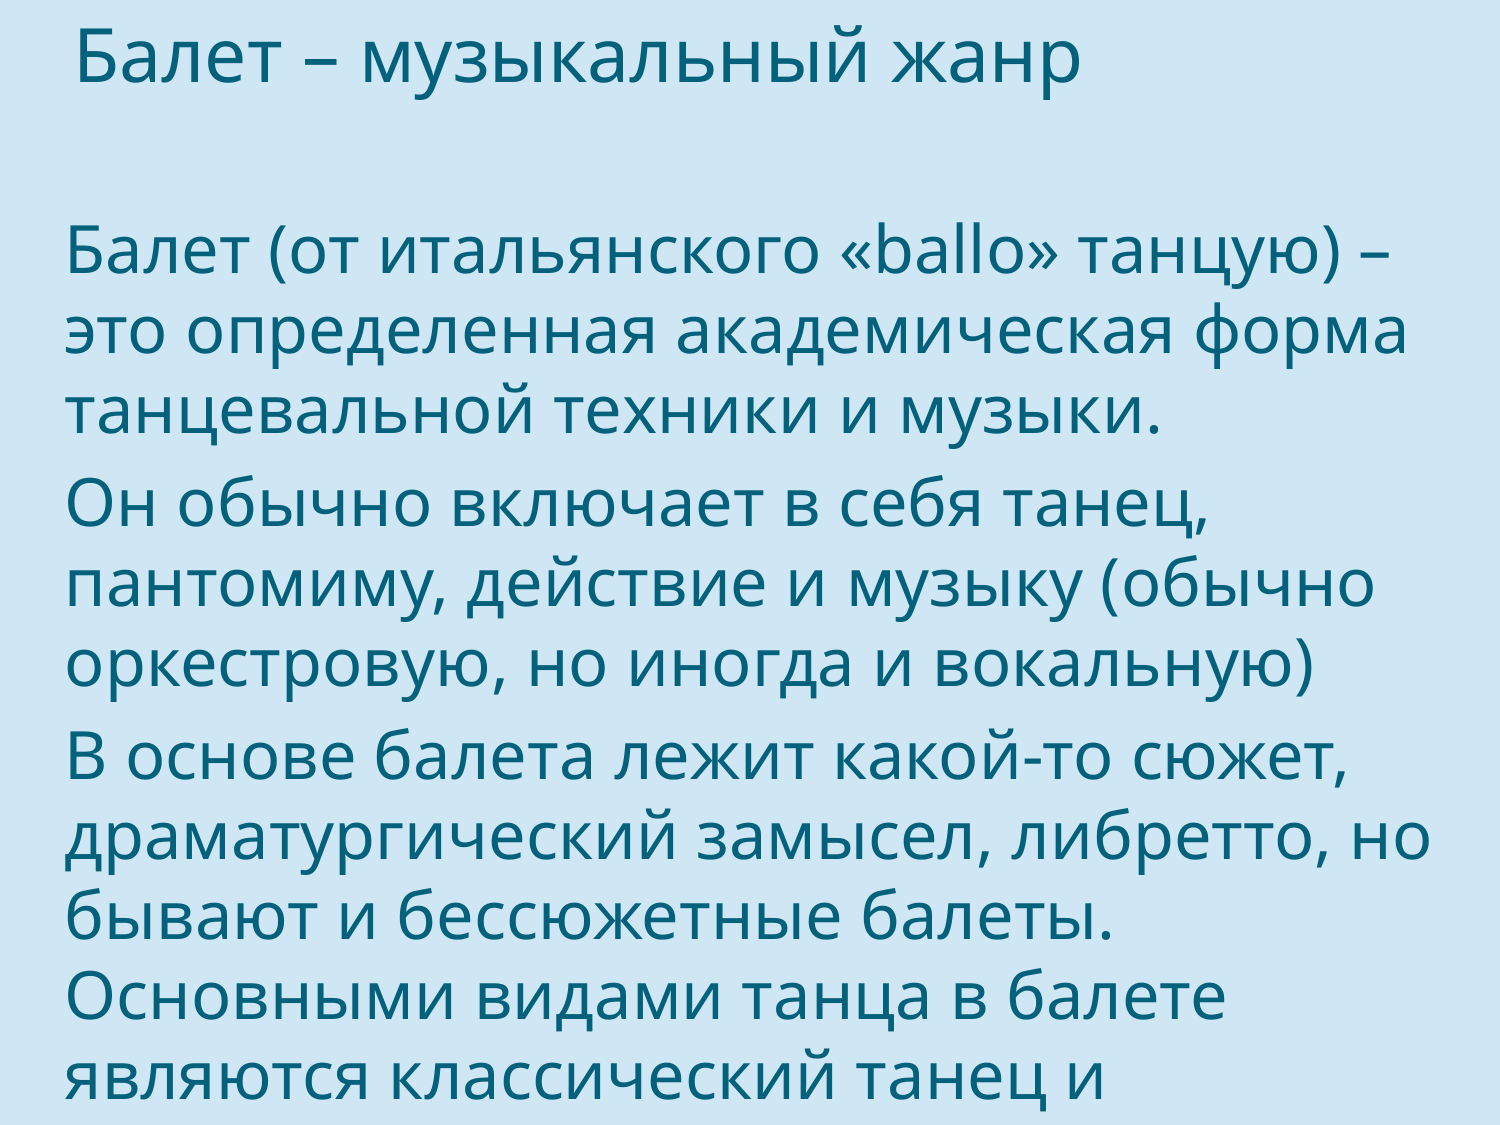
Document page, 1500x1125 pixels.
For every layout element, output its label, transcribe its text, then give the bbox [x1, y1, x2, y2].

title Балет – музыкальный жанр [58, 0, 1169, 138]
list Балет (от итальянского «ballo» танцую) – это определенная академическая форма танцевальной техники и музыки. Он обычно включает в себя танец, пантомиму, действие и музыку (обычно оркестровую, но иногда и вокальную) В основе балета лежит какой-то сюжет, драматургический замысел, либретто, но бывают и бессюжетные балеты. Основными видами танца в балете являются классический танец и характерный танец. Немаловажную роль играет пантомима, с помощью которой актёры передают чувства героев, их «разговор» между собой, суть происходящего. В современном балете широко используются также элементы гимнастики и акробатики. [50, 199, 1475, 1102]
